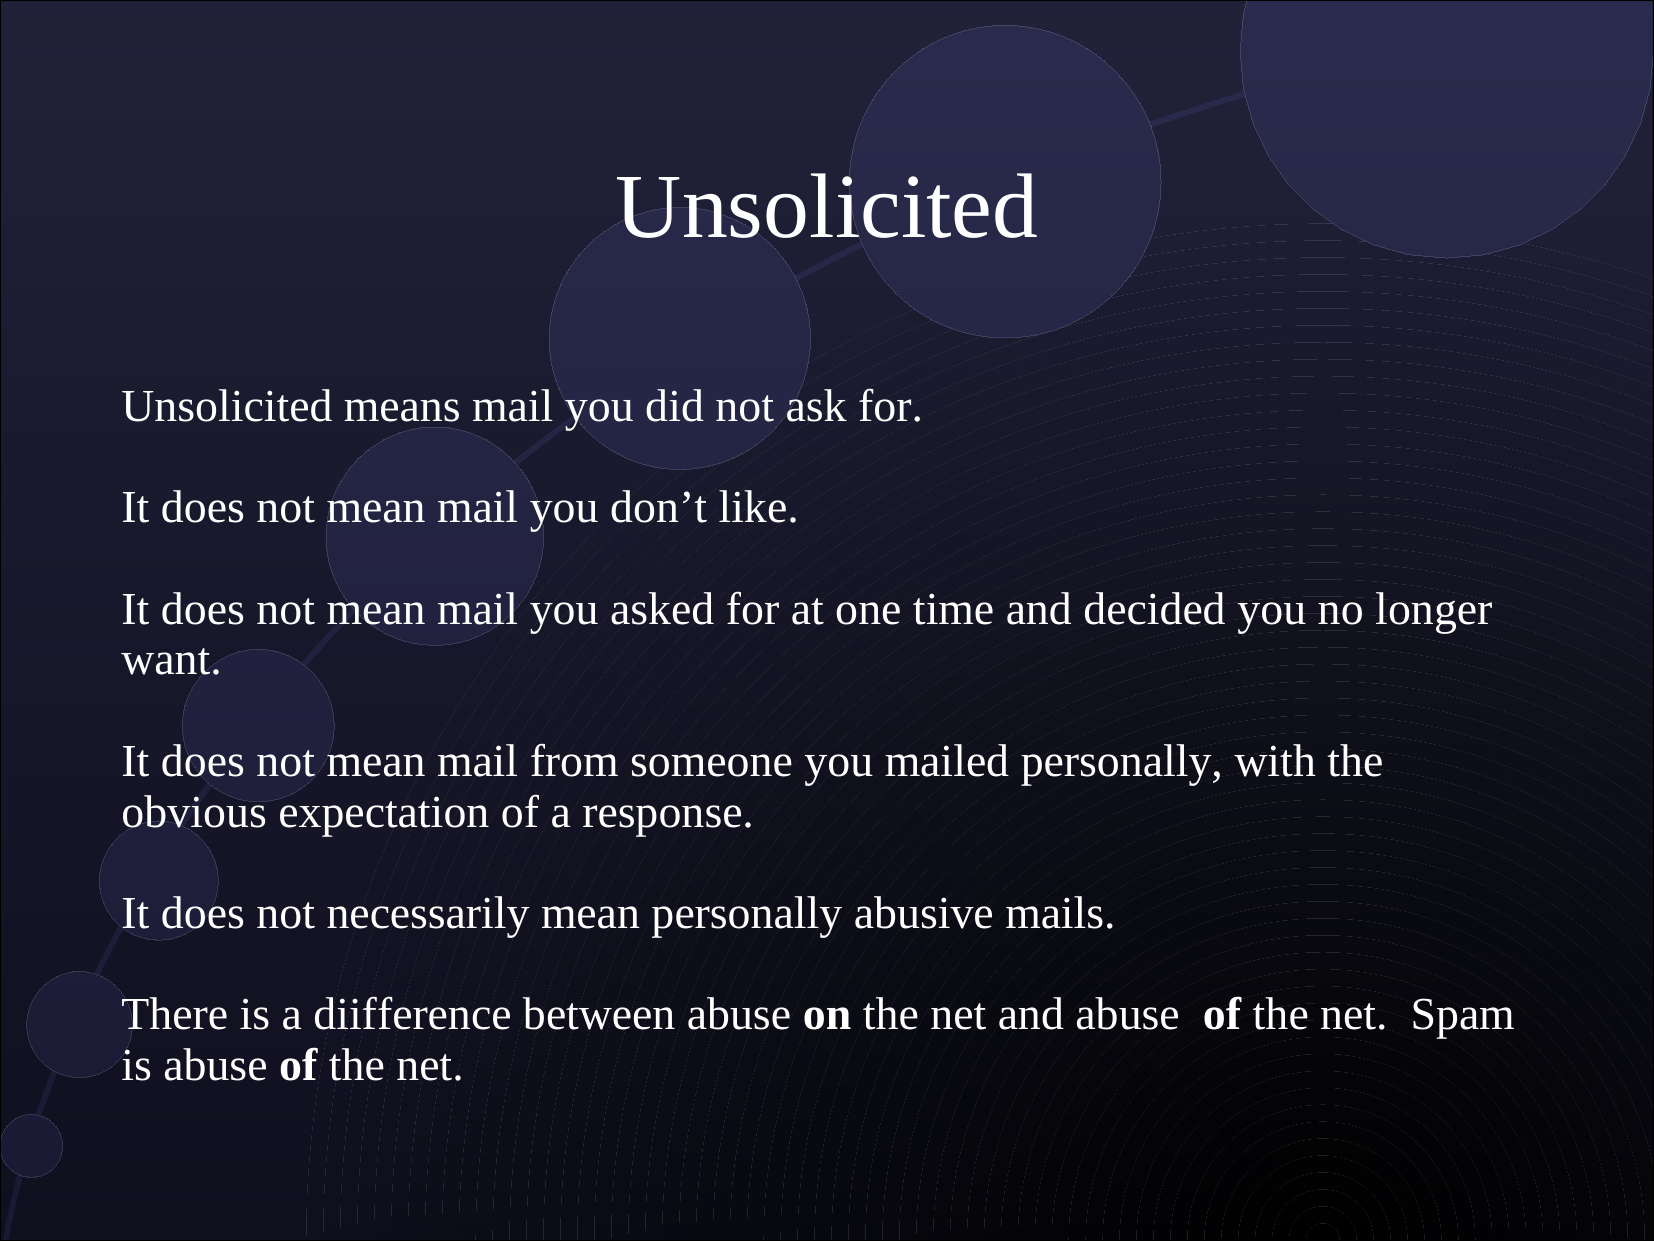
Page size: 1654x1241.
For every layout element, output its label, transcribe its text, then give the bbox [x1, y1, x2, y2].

title Unsolicited [121, 102, 1534, 311]
subtitle Unsolicited means mail you did not ask for. It does not mean mail you don’t like. It does not mean mail you asked for at one time and decided you no longer want. It does not mean mail from someone you mailed personally, with the obvious expectation of a response. It does not necessarily mean personally abusive mails. There is a diifference between abuse on the net and abuse of the net. Spam is abuse of the net. [121, 344, 1534, 1127]
